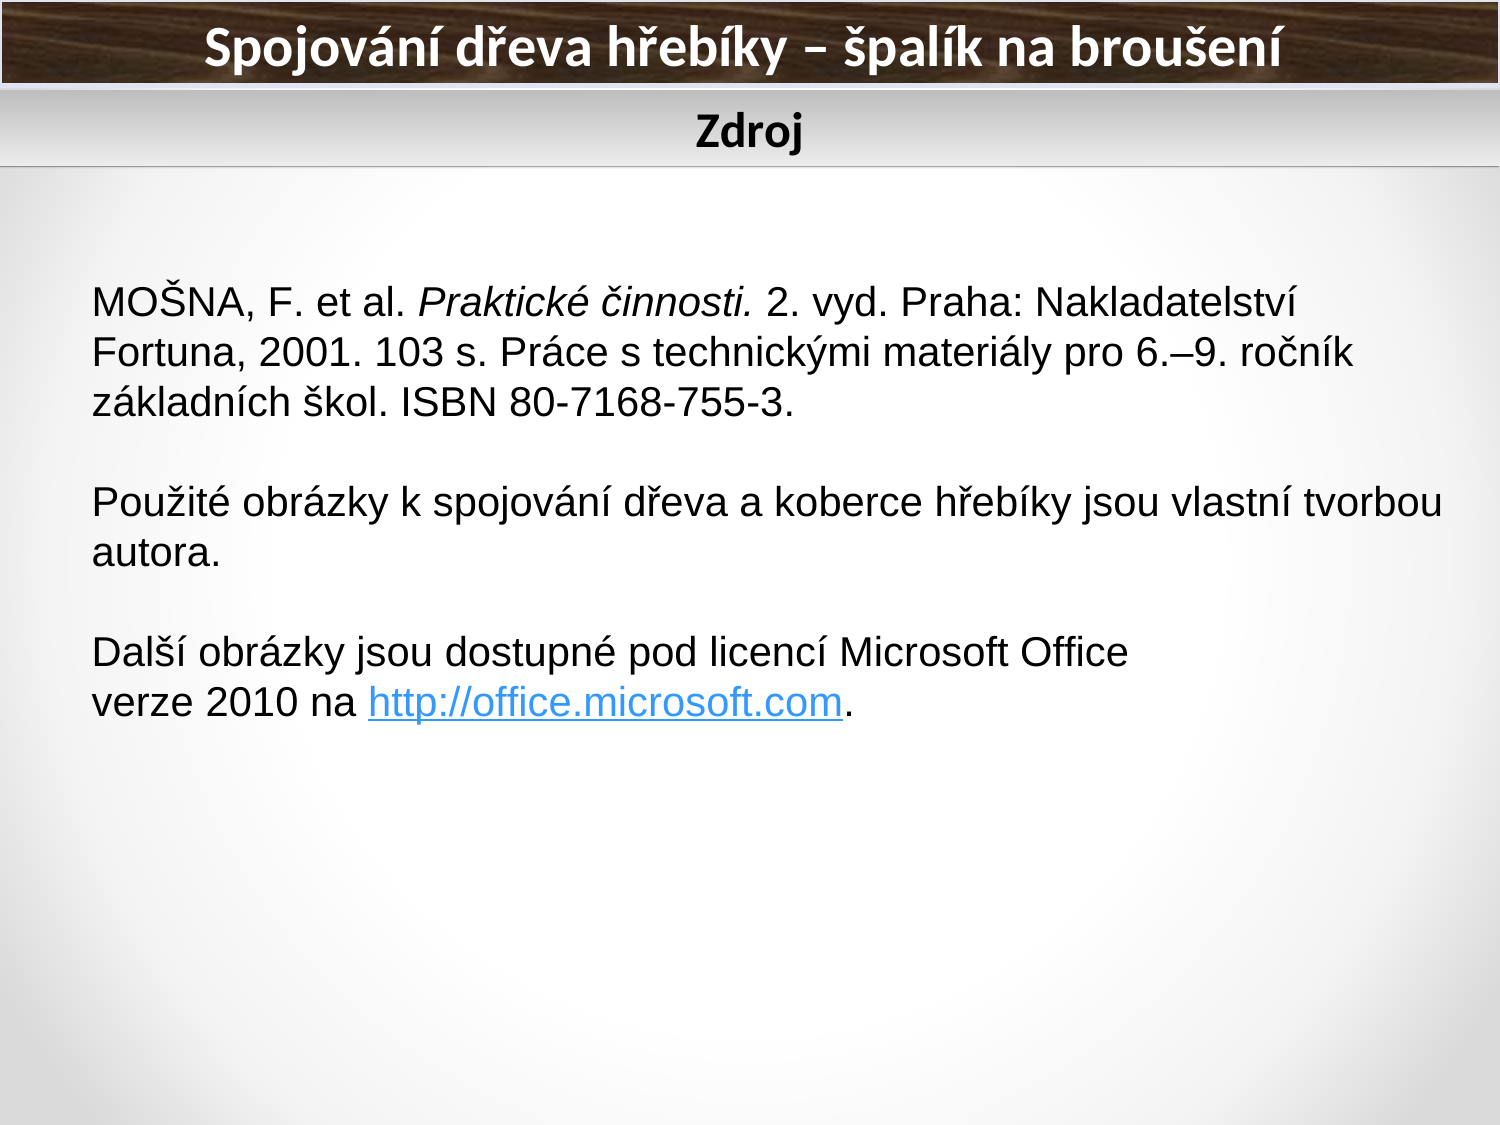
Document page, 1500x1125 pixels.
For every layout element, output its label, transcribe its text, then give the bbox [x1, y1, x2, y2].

text_box MOŠNA, F. et al. Praktické činnosti. 2. vyd. Praha: Nakladatelství Fortuna, 2001. 103 s. Práce s technickými materiály pro 6.–9. ročník základních škol. ISBN 80-7168-755-3. Použité obrázky k spojování dřeva a koberce hřebíky jsou vlastní tvorbou autora. Další obrázky jsou dostupné pod licencí Microsoft Office verze 2010 na http://office.microsoft.com. [76, 267, 1459, 733]
picture [0, 166, 1500, 1125]
text_box Spojování dřeva hřebíky – špalík na broušení [0, 0, 1500, 86]
text_box Zdroj [0, 90, 1500, 166]
picture [0, 86, 1500, 90]
